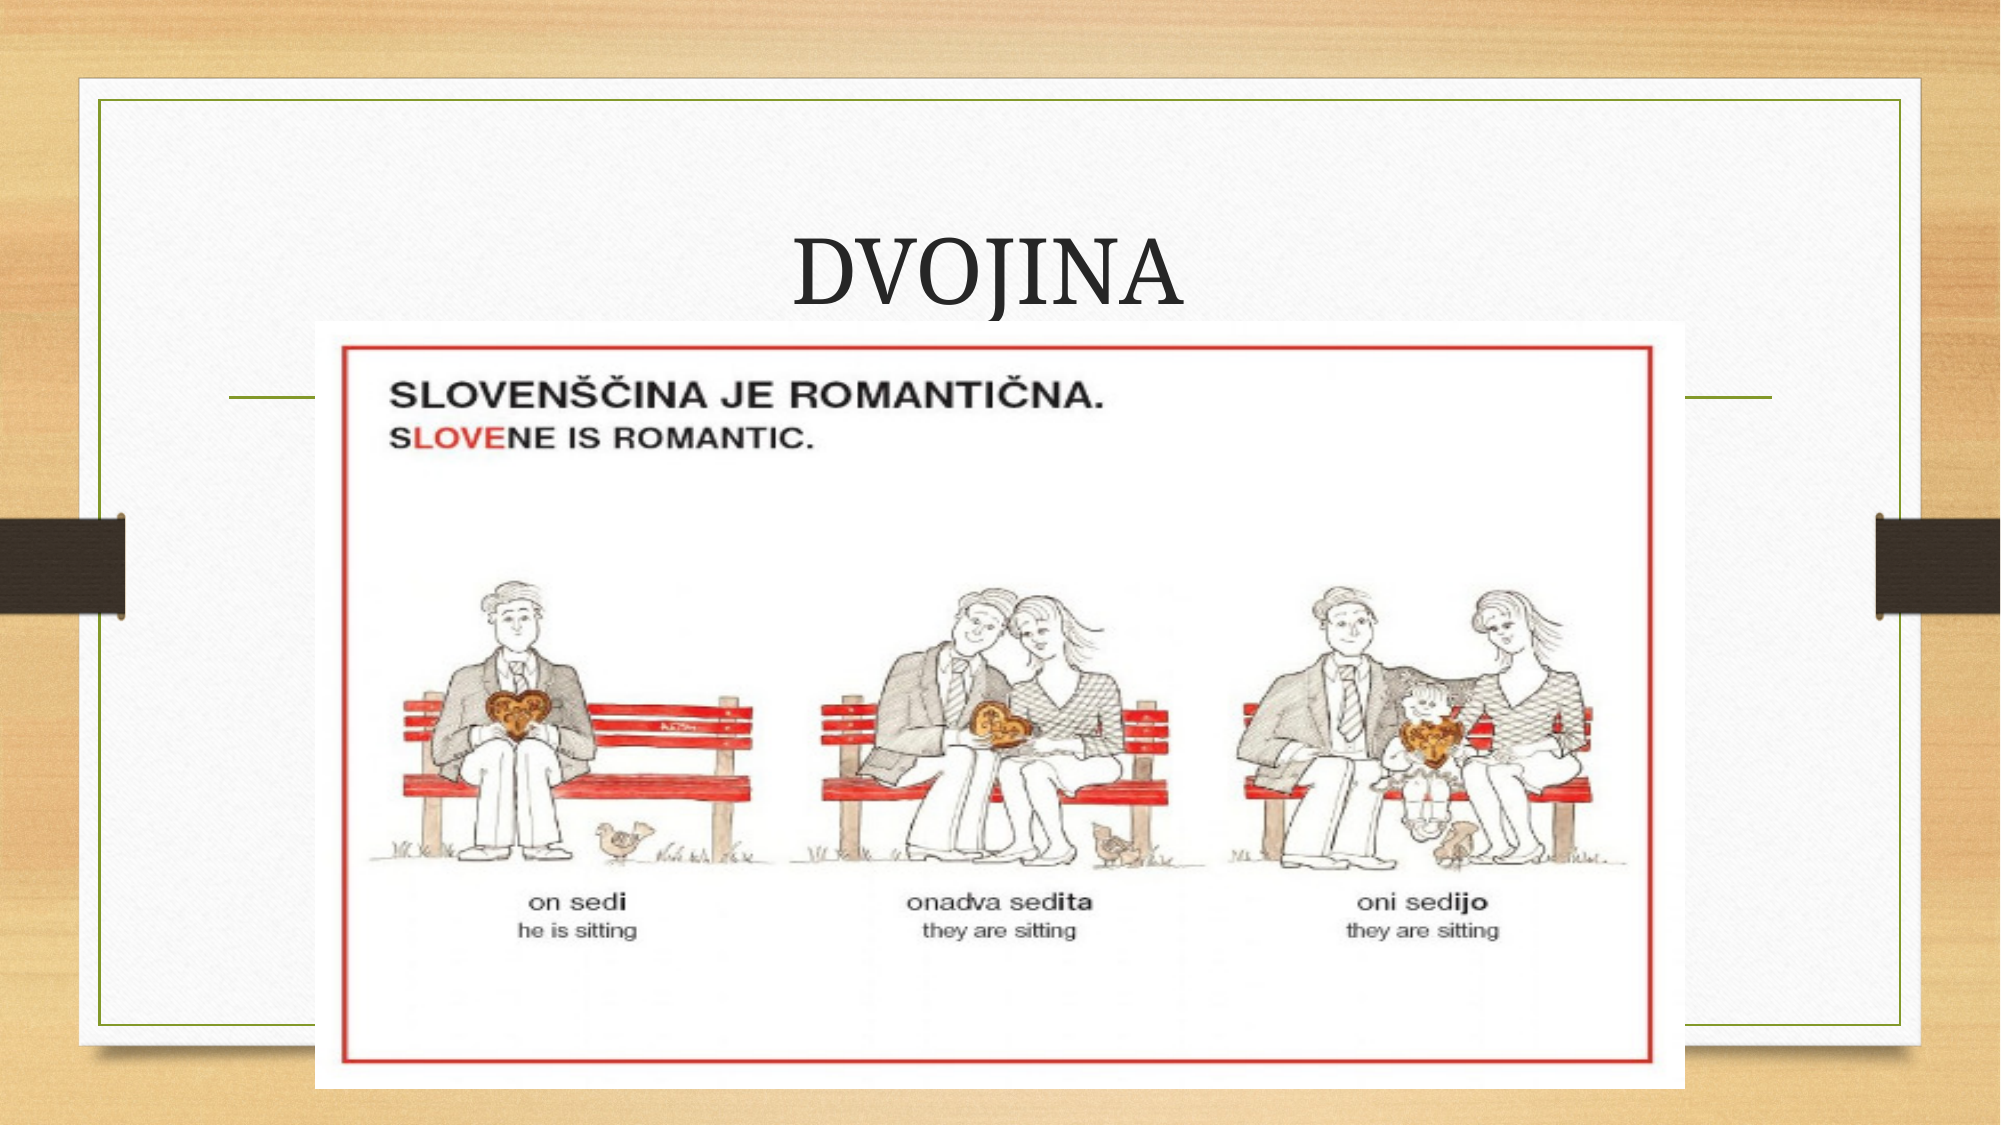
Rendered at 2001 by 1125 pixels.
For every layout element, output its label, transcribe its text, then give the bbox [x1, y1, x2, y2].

picture [315, 321, 1685, 1090]
title DVOJINA [212, 161, 1788, 376]
